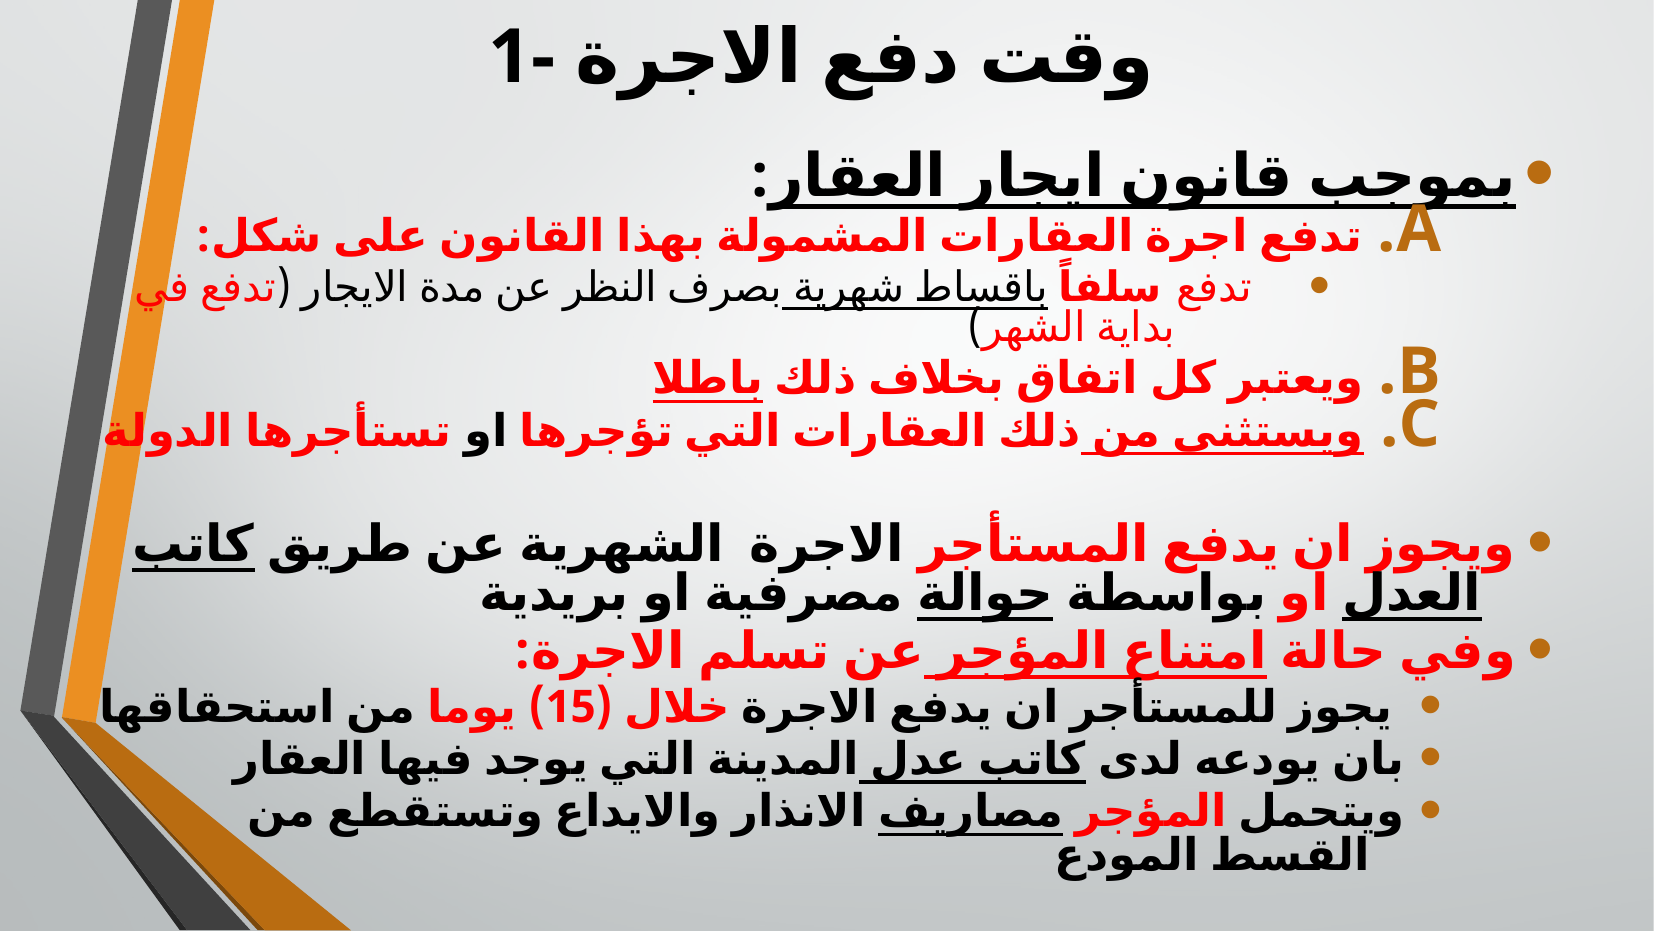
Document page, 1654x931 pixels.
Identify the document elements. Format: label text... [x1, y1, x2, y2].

title 1- وقت دفع الاجرة [77, 0, 1567, 98]
list بموجب قانون ايجار العقار: تدفع اجرة العقارات المشمولة بهذا القانون على شكل: تدفع سلفاً باقساط شهرية بصرف النظر عن مدة الايجار (تدفع في بداية الشهر) ويعتبر كل اتفاق بخلاف ذلك باطلا ويستثنى من ذلك العقارات التي تؤجرها او تستأجرها الدولة ويجوز ان يدفع المستأجر الاجرة الشهرية عن طريق كاتب العدل او بواسطة حوالة مصرفية او بريدية وفي حالة امتناع المؤجر عن تسلم الاجرة: يجوز للمستأجر ان يدفع الاجرة خلال (15) يوما من استحقاقها بان يودعه لدى كاتب عدل المدينة التي يوجد فيها العقار ويتحمل المؤجر مصاريف الانذار والايداع وتستقطع من القسط المودع [77, 98, 1567, 931]
